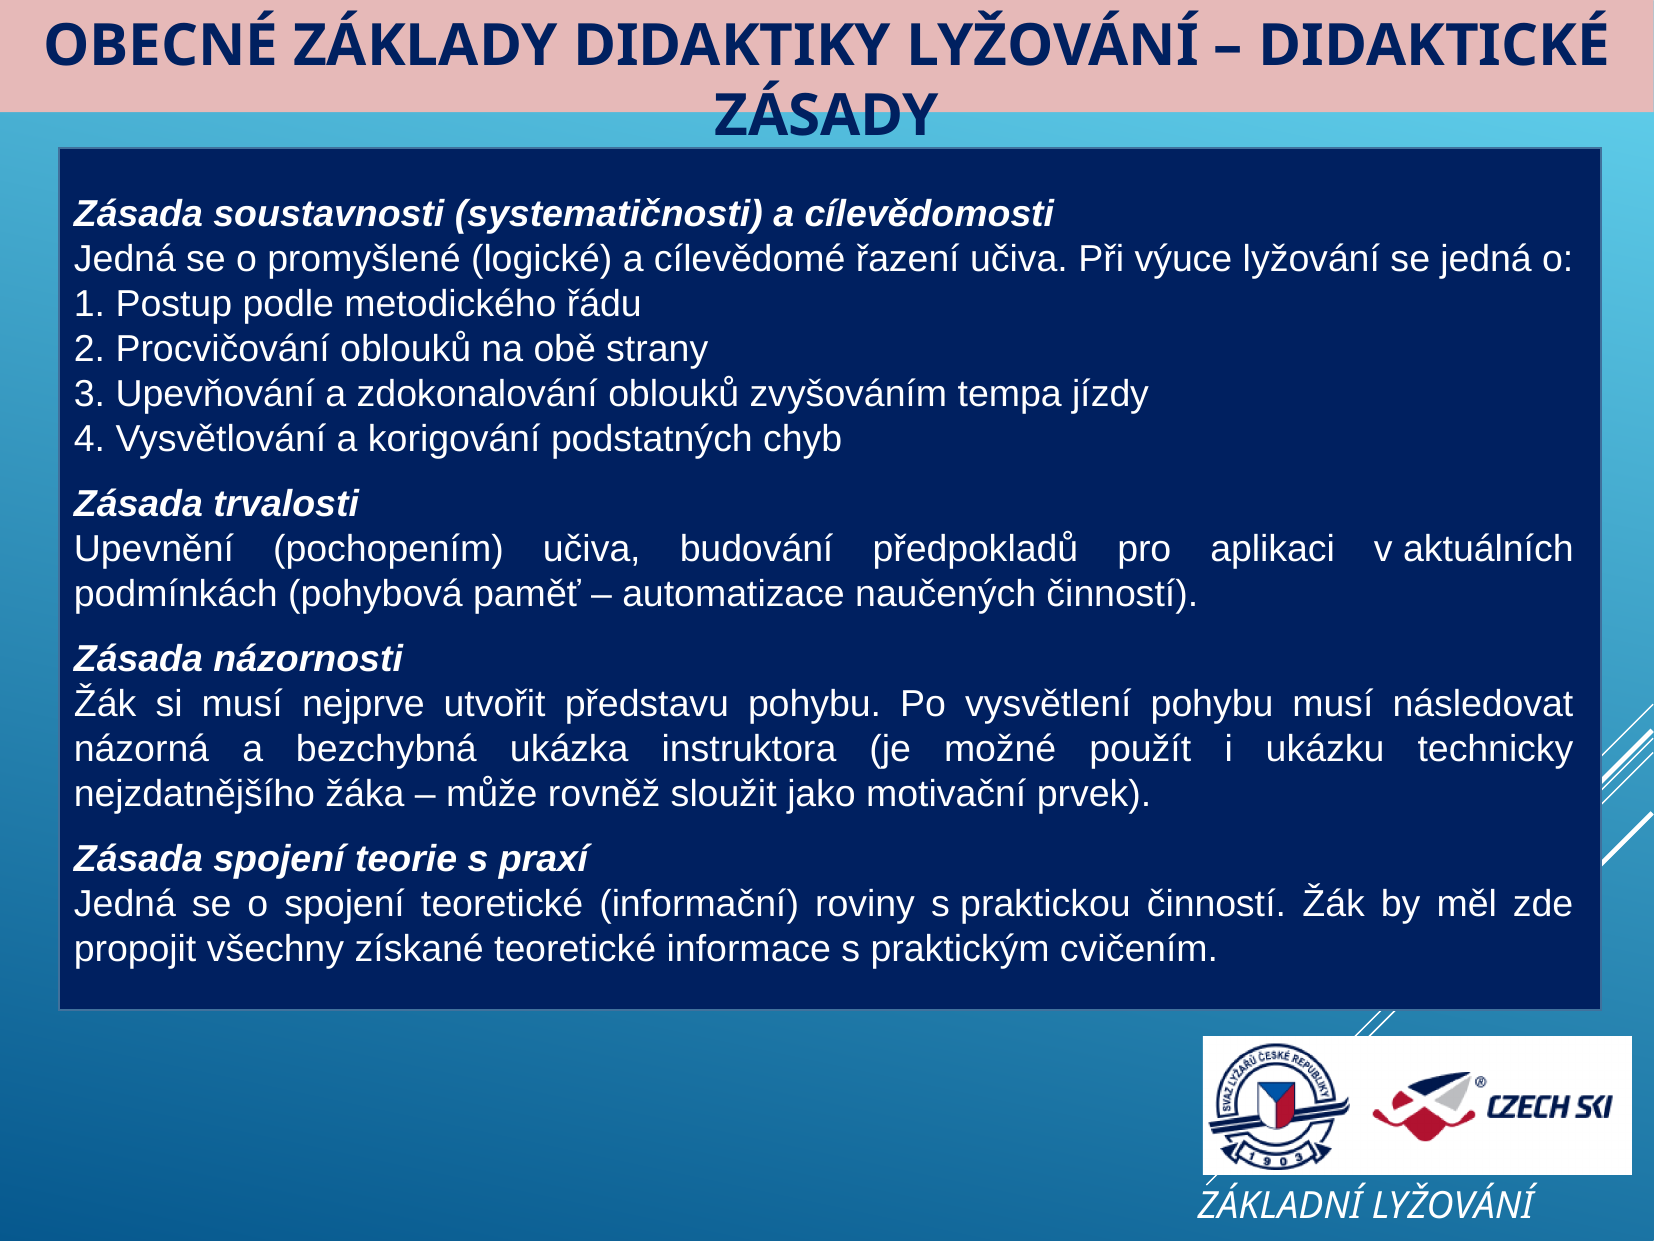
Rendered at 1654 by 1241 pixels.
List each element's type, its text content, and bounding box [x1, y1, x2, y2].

title Obecné základy didaktiky lyžování – didaktické zásady [0, 0, 1654, 113]
text_box ZÁKLADNÍ LYŽOVÁNÍ [1182, 1173, 1644, 1235]
picture [1202, 1036, 1632, 1173]
text_box Zásada soustavnosti (systematičnosti) a cílevědomosti Jedná se o promyšlené (logické) a cílevědomé řazení učiva. Při výuce lyžování se jedná o: 1. Postup podle metodického řádu 2. Procvičování oblouků na obě strany 3. Upevňování a zdokonalování oblouků zvyšováním tempa jízdy 4. Vysvětlování a korigování podstatných chyb Zásada trvalosti Upevnění (pochopením) učiva, budování předpokladů pro aplikaci v aktuálních podmínkách (pohybová paměť – automatizace naučených činností). Zásada názornosti Žák si musí nejprve utvořit představu pohybu. Po vysvětlení pohybu musí následovat názorná a bezchybná ukázka instruktora (je možné použít i ukázku technicky nejzdatnějšího žáka – může rovněž sloužit jako motivační prvek). Zásada spojení teorie s praxí Jedná se o spojení teoretické (informační) roviny s praktickou činností. Žák by měl zde propojit všechny získané teoretické informace s praktickým cvičením. [59, 148, 1601, 1010]
